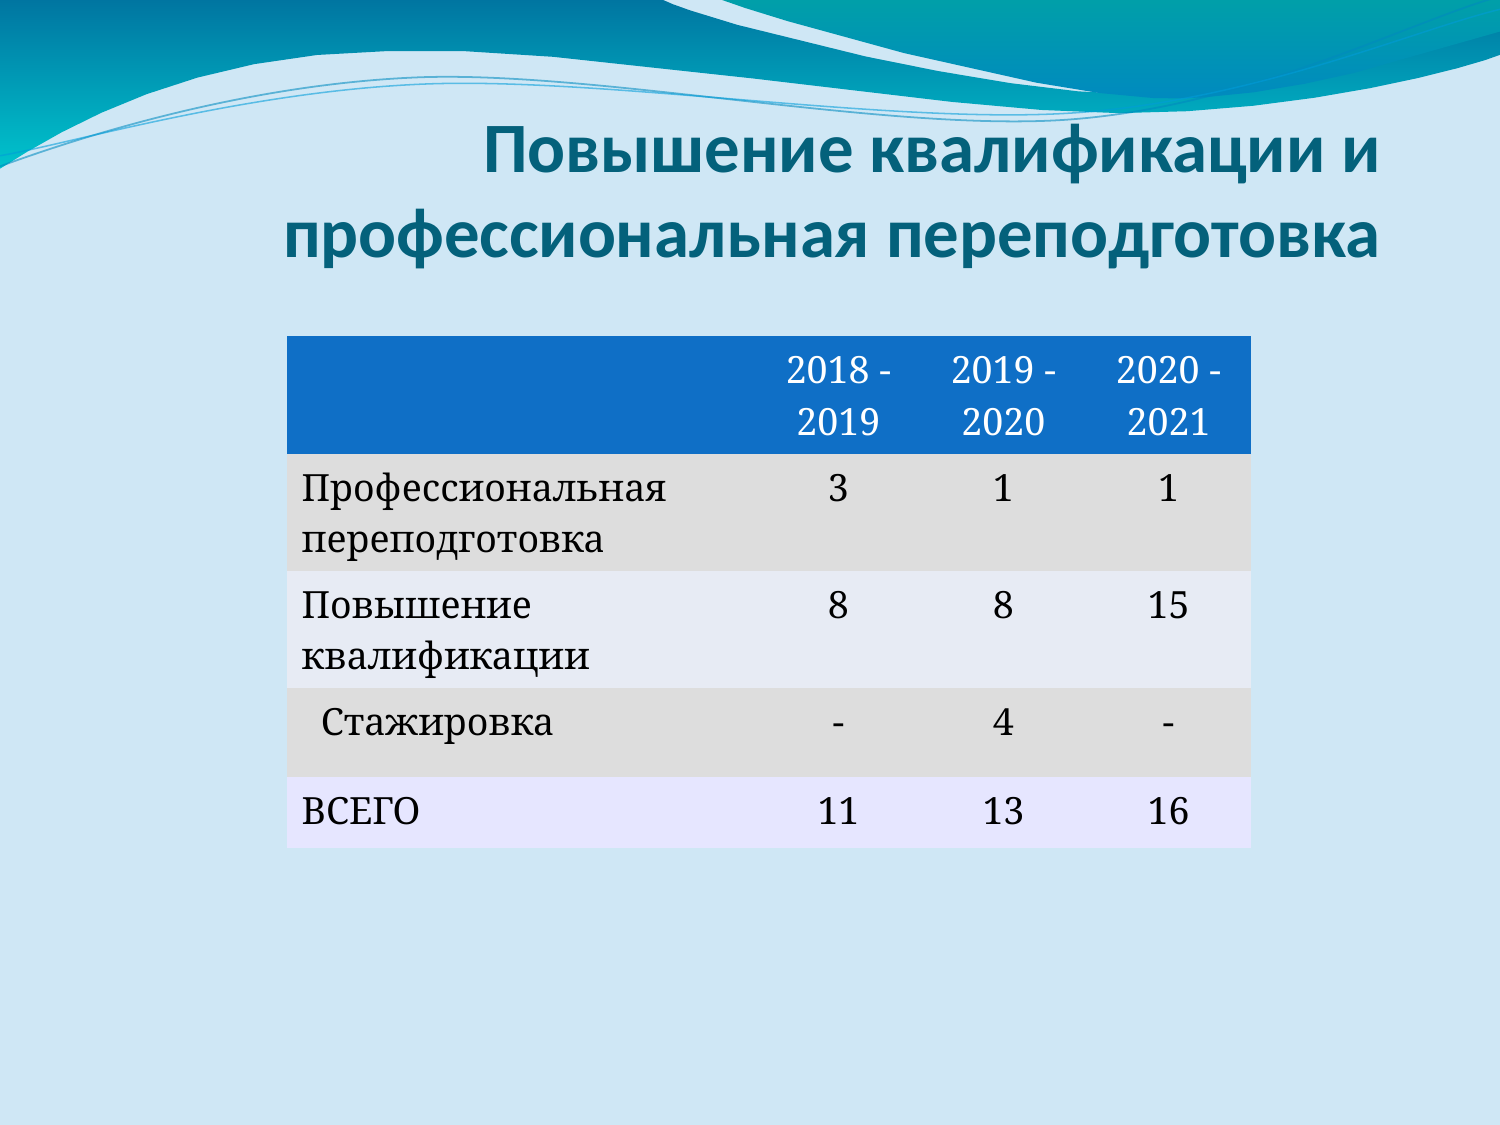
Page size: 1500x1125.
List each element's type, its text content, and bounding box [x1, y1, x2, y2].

table_cell 11 [756, 777, 921, 848]
table_cell 1 [921, 454, 1086, 571]
table_cell 4 [921, 688, 1086, 777]
table_cell 8 [756, 571, 921, 688]
table_cell - [1086, 688, 1251, 777]
table_cell Профессиональная переподготовка [287, 454, 756, 571]
title Повышение квалификации и профессиональная переподготовка [46, 94, 1397, 296]
table_cell 3 [756, 454, 921, 571]
table_header 2019 - 2020 [921, 336, 1086, 454]
table_header 2020 - 2021 [1086, 336, 1251, 454]
table_header [287, 336, 756, 454]
table_header 2018 - 2019 [756, 336, 921, 454]
table_cell 15 [1086, 571, 1251, 688]
table_cell 1 [1086, 454, 1251, 571]
table_cell Повышение квалификации [287, 571, 756, 688]
table_cell 13 [921, 777, 1086, 848]
table_cell ВСЕГО [287, 777, 756, 848]
table_cell - [756, 688, 921, 777]
table_cell Стажировка [287, 688, 756, 777]
table_cell 8 [921, 571, 1086, 688]
table_cell 16 [1086, 777, 1251, 848]
